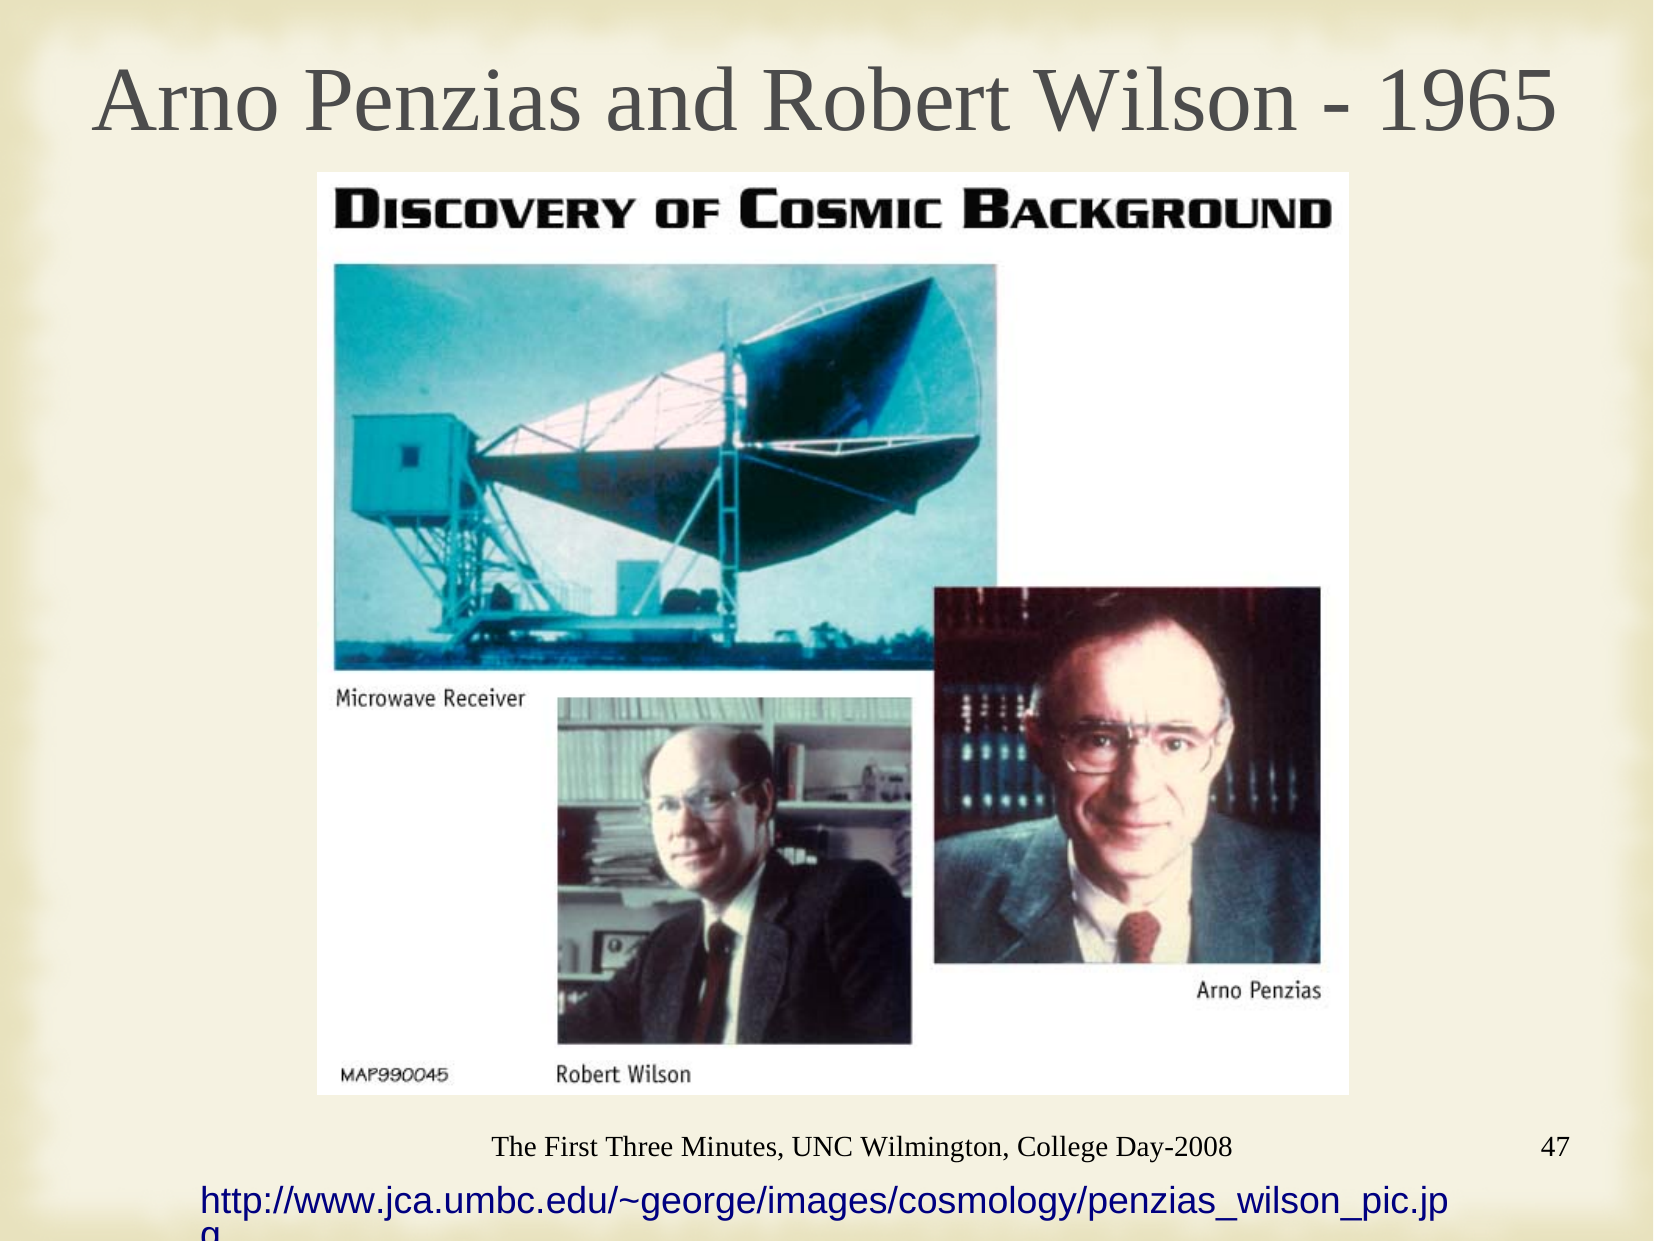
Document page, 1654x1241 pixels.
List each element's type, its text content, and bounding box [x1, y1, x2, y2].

picture [0, 0, 1654, 1241]
picture [205, 1230, 215, 1241]
text_box http://www.jca.umbc.edu/~george/images/cosmology/penzias_wilson_pic.jpg [185, 1172, 1482, 1230]
title Arno Penzias and Robert Wilson - 1965 [82, 0, 1571, 204]
